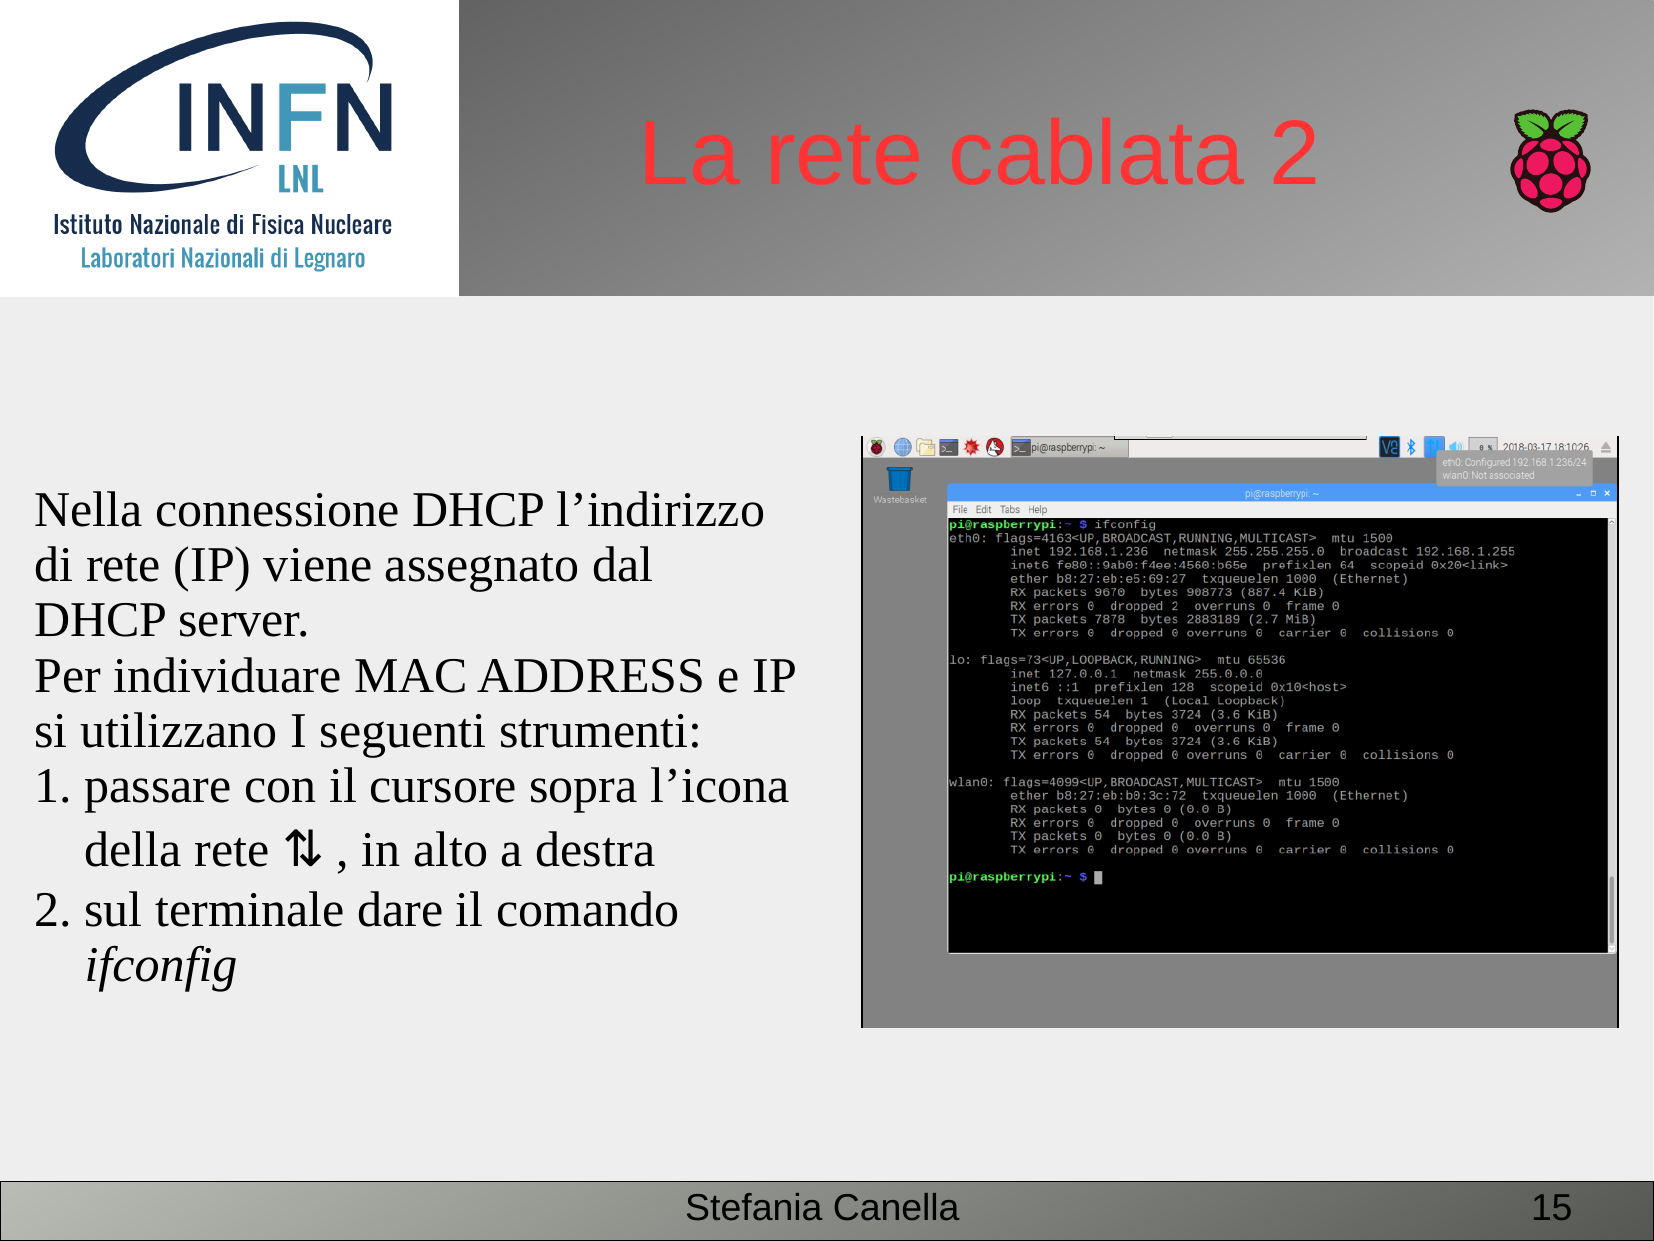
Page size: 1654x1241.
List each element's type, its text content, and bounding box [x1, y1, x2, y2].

text_box [459, 0, 1654, 296]
picture [0, 0, 459, 297]
text_box [0, 1181, 670, 1241]
text_box Stefania Canella [670, 1178, 984, 1241]
text_box Nella connessione DHCP l’indirizzo di rete (IP) viene assegnato dal DHCP server. Per individuare MAC ADDRESS e IP si utilizzano I seguenti strumenti: 1. passare con il cursore sopra l’icona della rete ⇅ , in alto a destra 2. sul terminale dare il comando ifconfig [34, 437, 803, 1038]
text_box <number> [1516, 1178, 1654, 1241]
picture [861, 436, 1619, 1028]
title La rete cablata 2 [459, 49, 1571, 257]
text_box [984, 1181, 1516, 1241]
